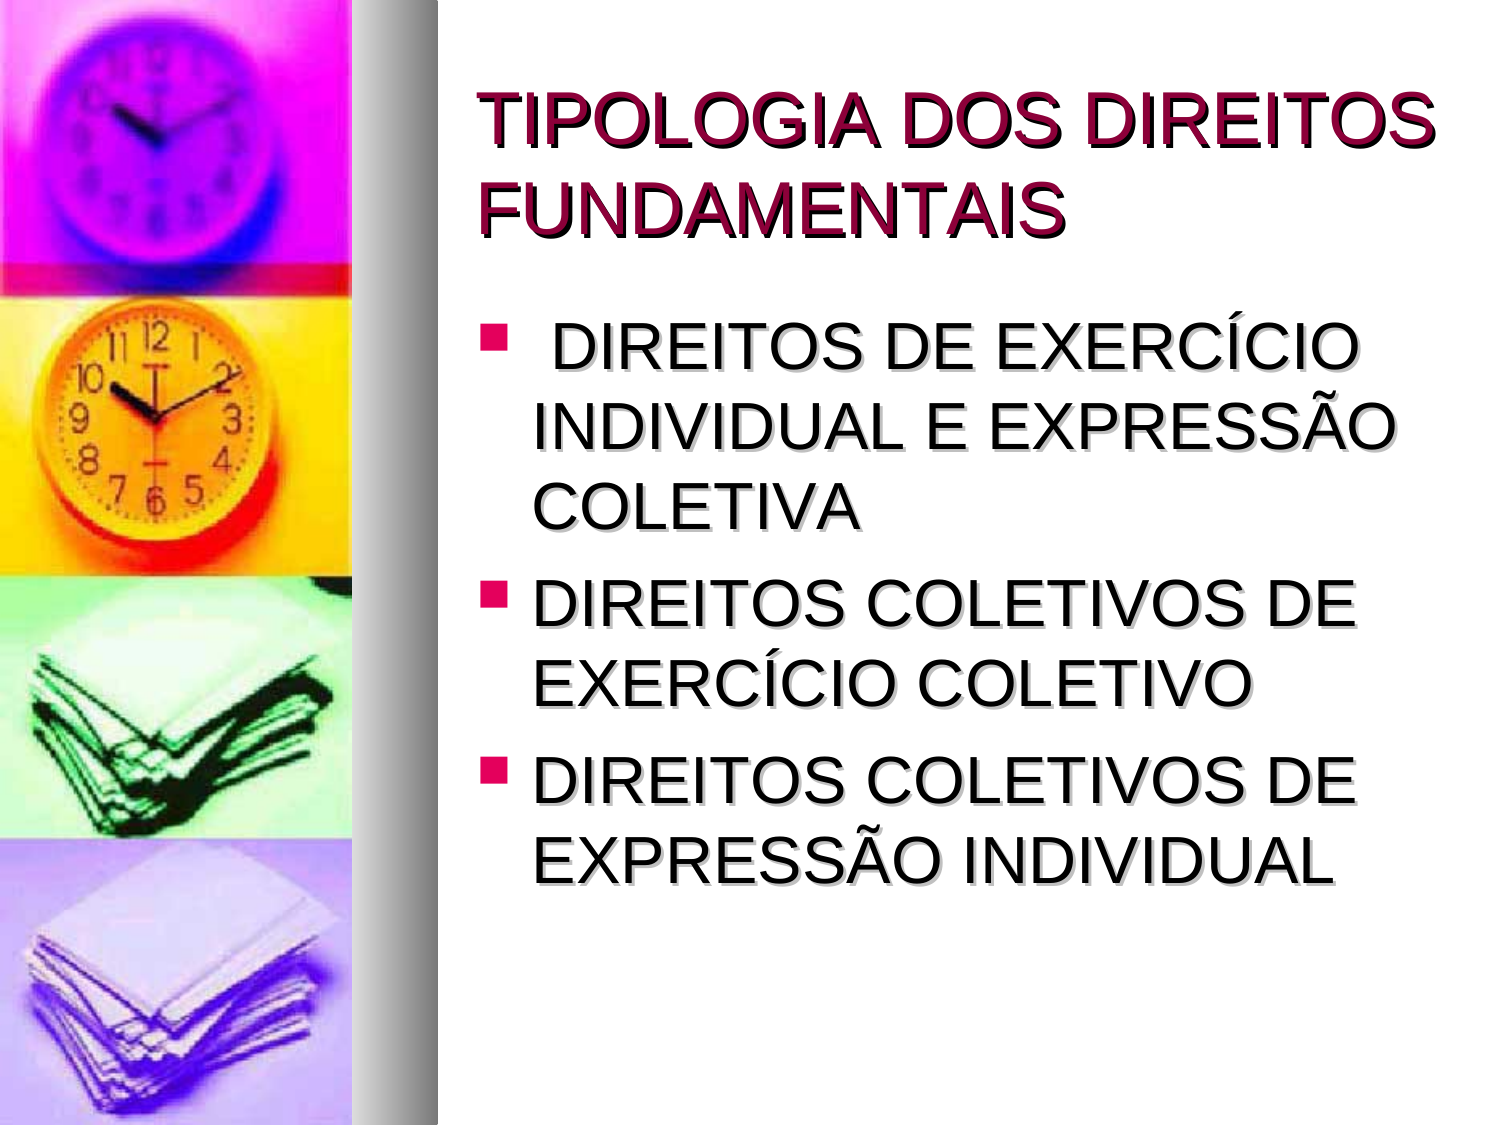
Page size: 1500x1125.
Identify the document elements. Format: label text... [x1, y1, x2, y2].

title TIPOLOGIA DOS DIREITOS FUNDAMENTAIS [460, 59, 1500, 260]
picture [0, 0, 352, 1125]
list DIREITOS DE EXERCÍCIO INDIVIDUAL E EXPRESSÃO COLETIVA DIREITOS COLETIVOS DE EXERCÍCIO COLETIVO DIREITOS COLETIVOS DE EXPRESSÃO INDIVIDUAL [461, 295, 1500, 1033]
